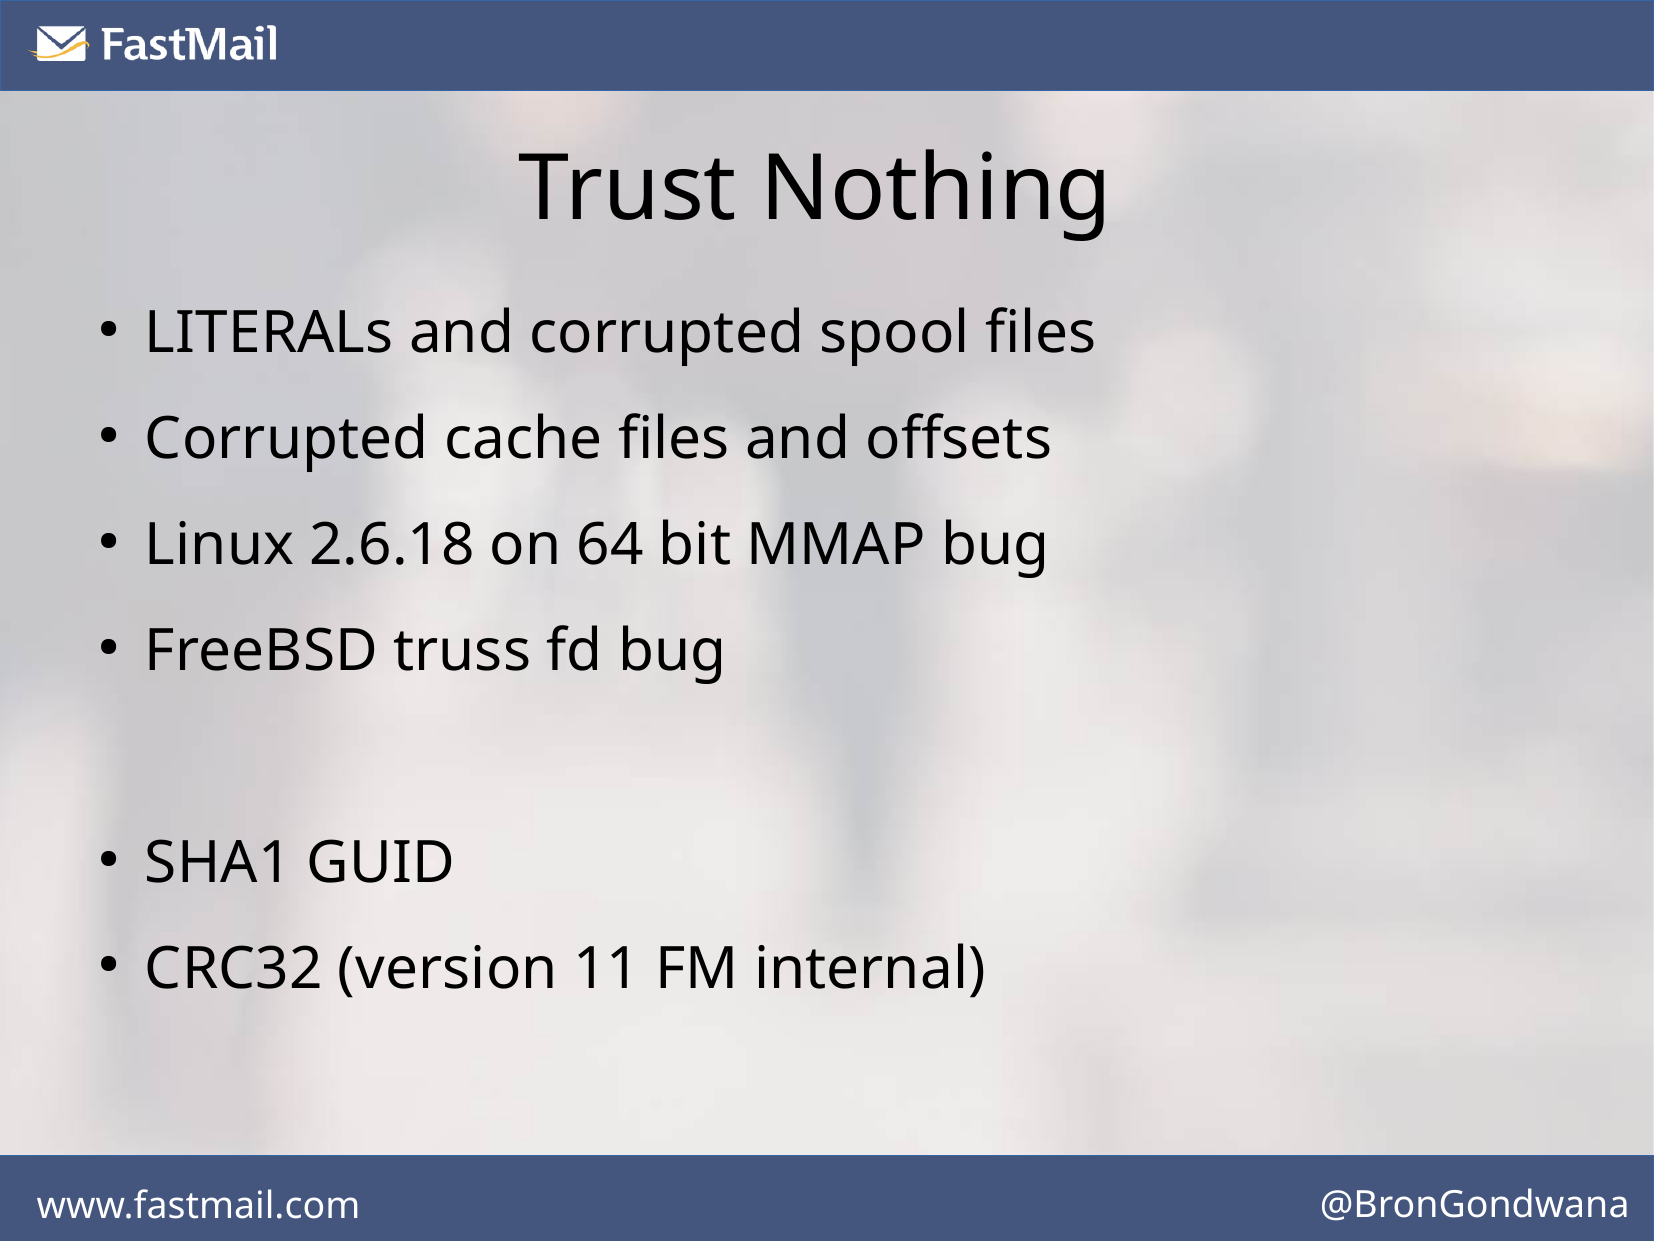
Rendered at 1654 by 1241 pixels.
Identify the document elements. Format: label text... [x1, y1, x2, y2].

picture [0, 91, 1654, 1155]
title Trust Nothing [71, 101, 1561, 267]
list LITERALs and corrupted spool files Corrupted cache files and offsets Linux 2.6.18 on 64 bit MMAP bug FreeBSD truss fd bug SHA1 GUID CRC32 (version 11 FM internal) [82, 290, 1571, 1010]
picture [26, 8, 302, 78]
